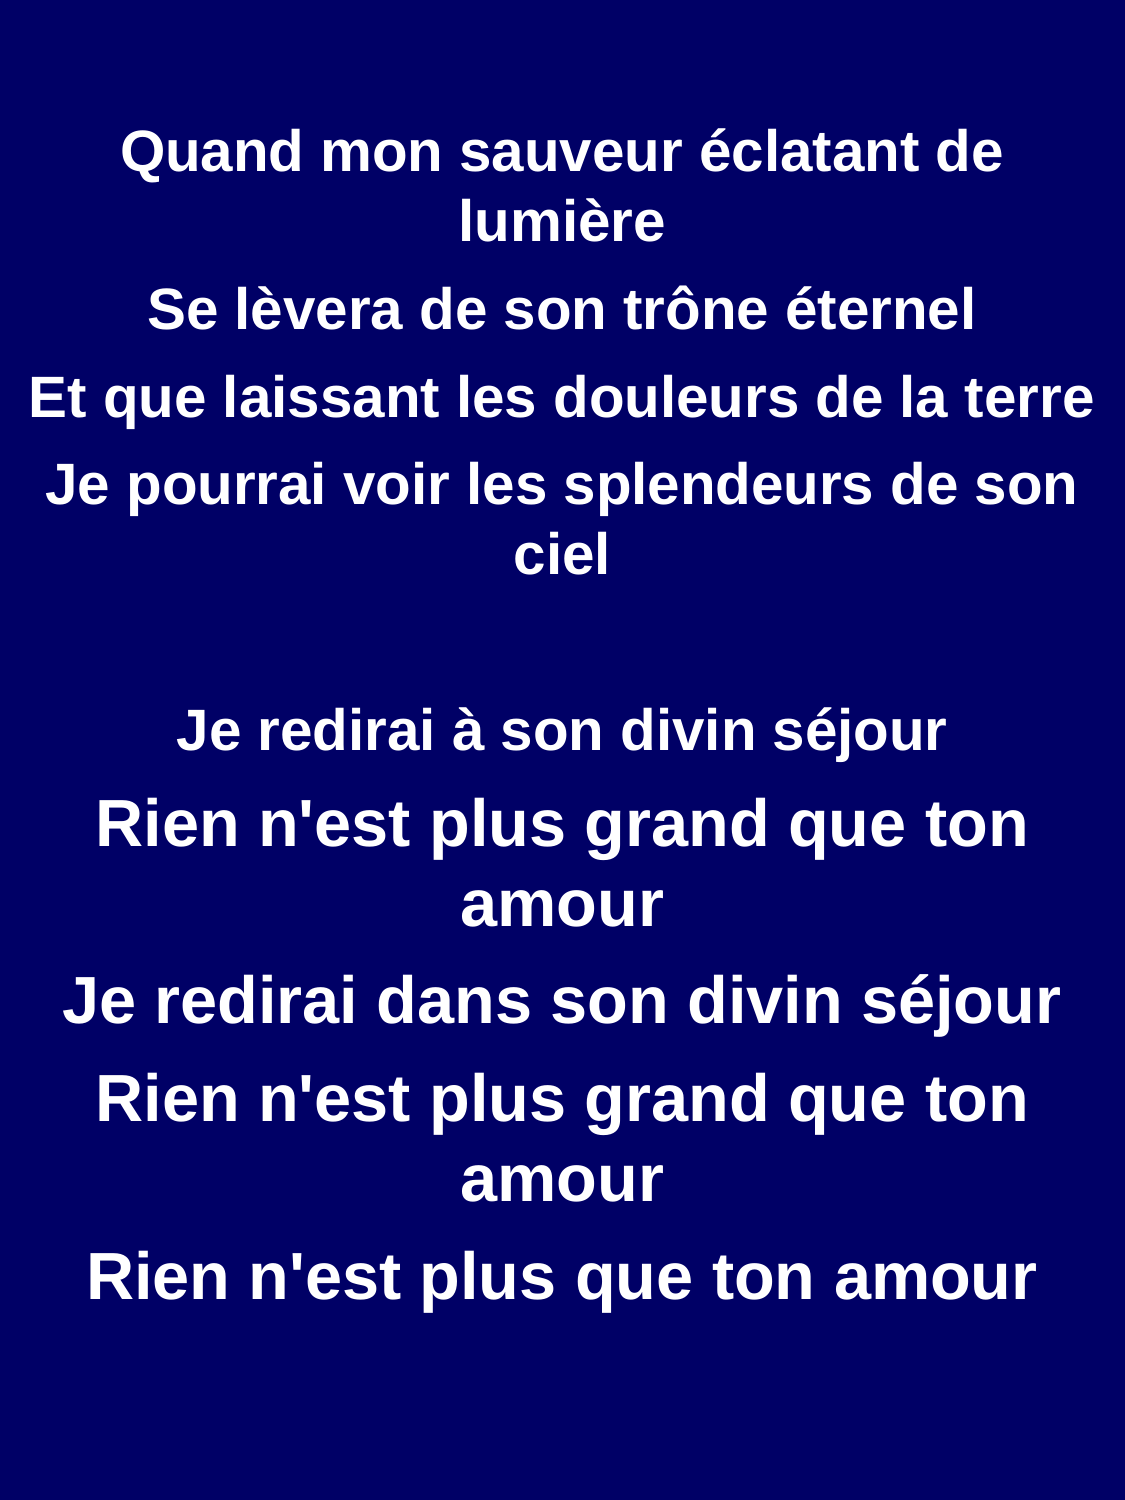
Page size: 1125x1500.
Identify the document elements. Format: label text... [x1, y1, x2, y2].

text_box Quand mon sauveur éclatant de lumière Se lèvera de son trône éternel Et que laissant les douleurs de la terre Je pourrai voir les splendeurs de son ciel Je redirai à son divin séjour Rien n'est plus grand que ton amour Je redirai dans son divin séjour Rien n'est plus grand que ton amour Rien n'est plus que ton amour [0, 105, 1125, 1320]
